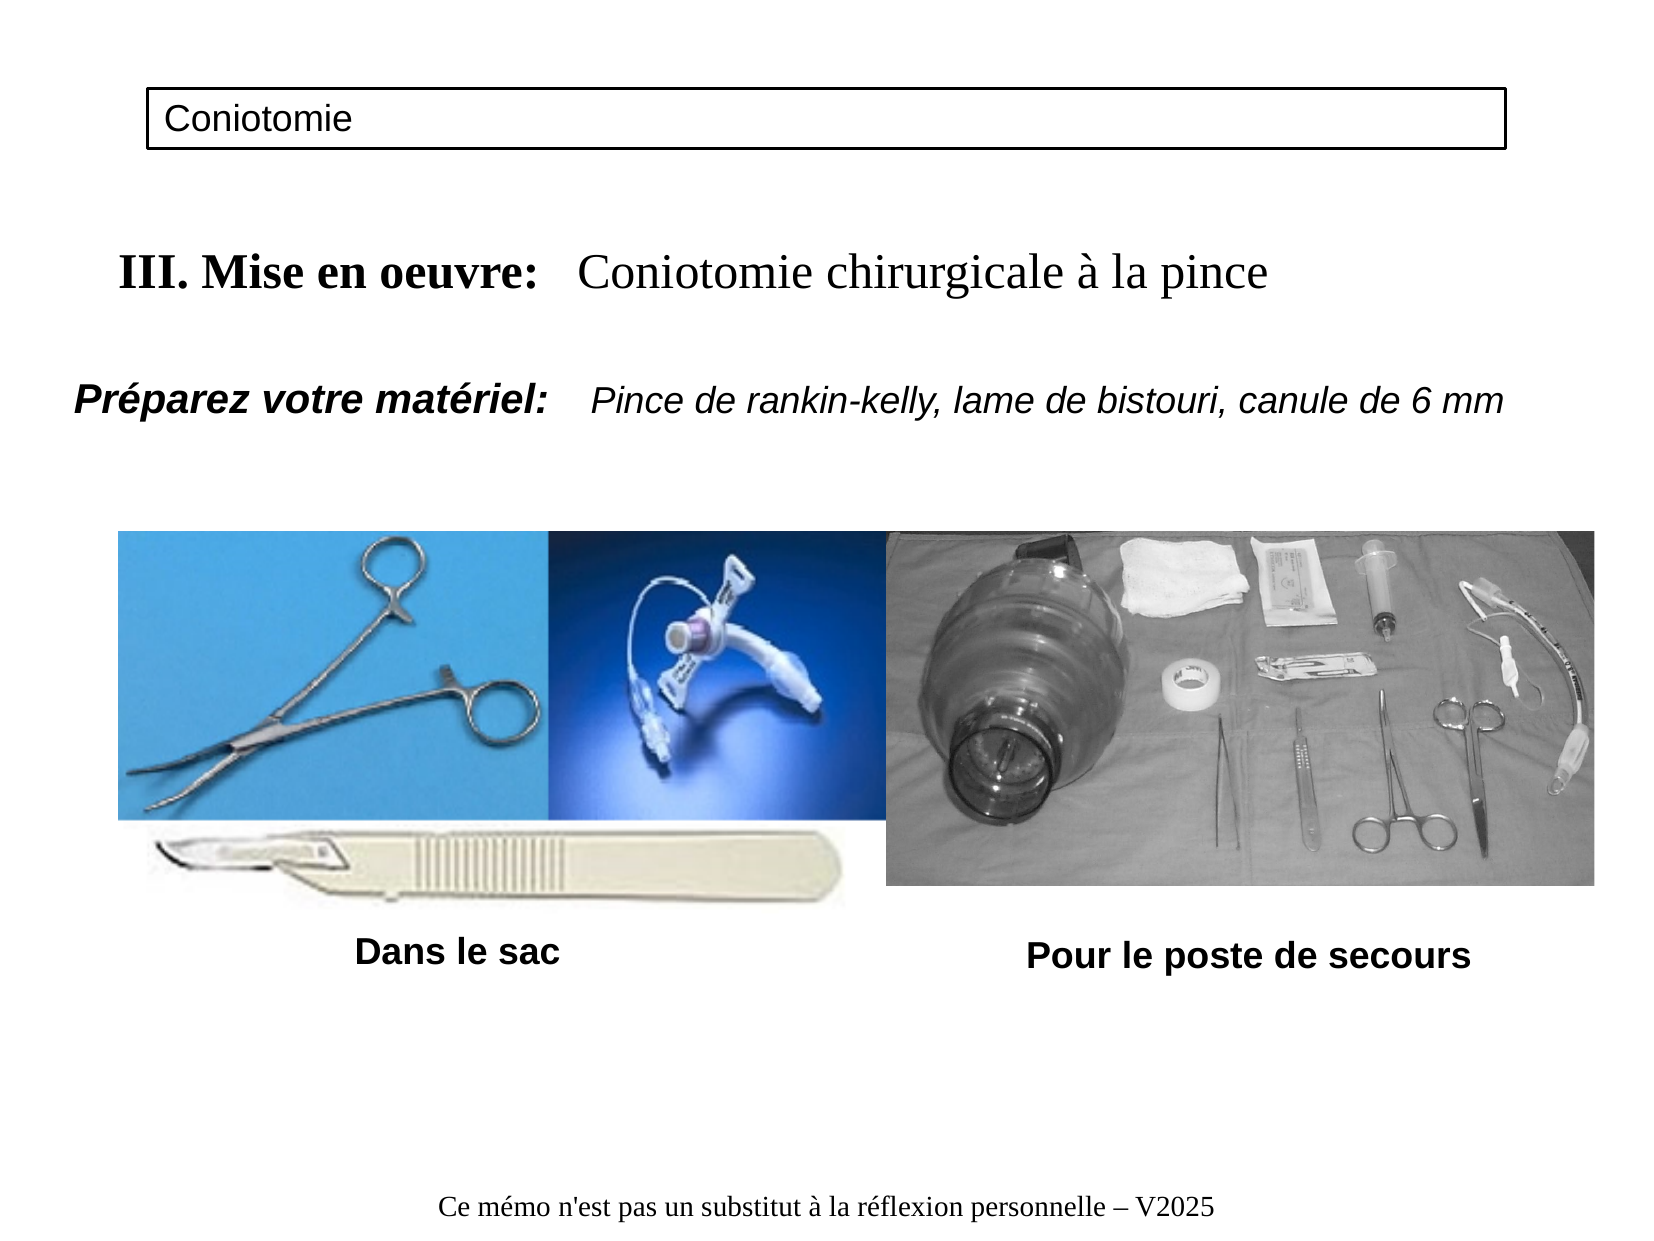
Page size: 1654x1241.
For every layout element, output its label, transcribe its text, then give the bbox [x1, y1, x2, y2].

text_box Préparez votre matériel: Pince de rankin-kelly, lame de bistouri, canule de 6 mm [59, 368, 1595, 431]
text_box Pour le poste de secours [938, 927, 1560, 986]
text_box III. Mise en oeuvre: Coniotomie chirurgicale à la pince [103, 236, 1518, 309]
picture [118, 531, 1595, 916]
text_box Ce mémo n'est pas un substitut à la réflexion personnelle – V2025 [358, 1182, 1296, 1231]
text_box Dans le sac [206, 923, 709, 982]
text_box Coniotomie [147, 88, 1506, 149]
